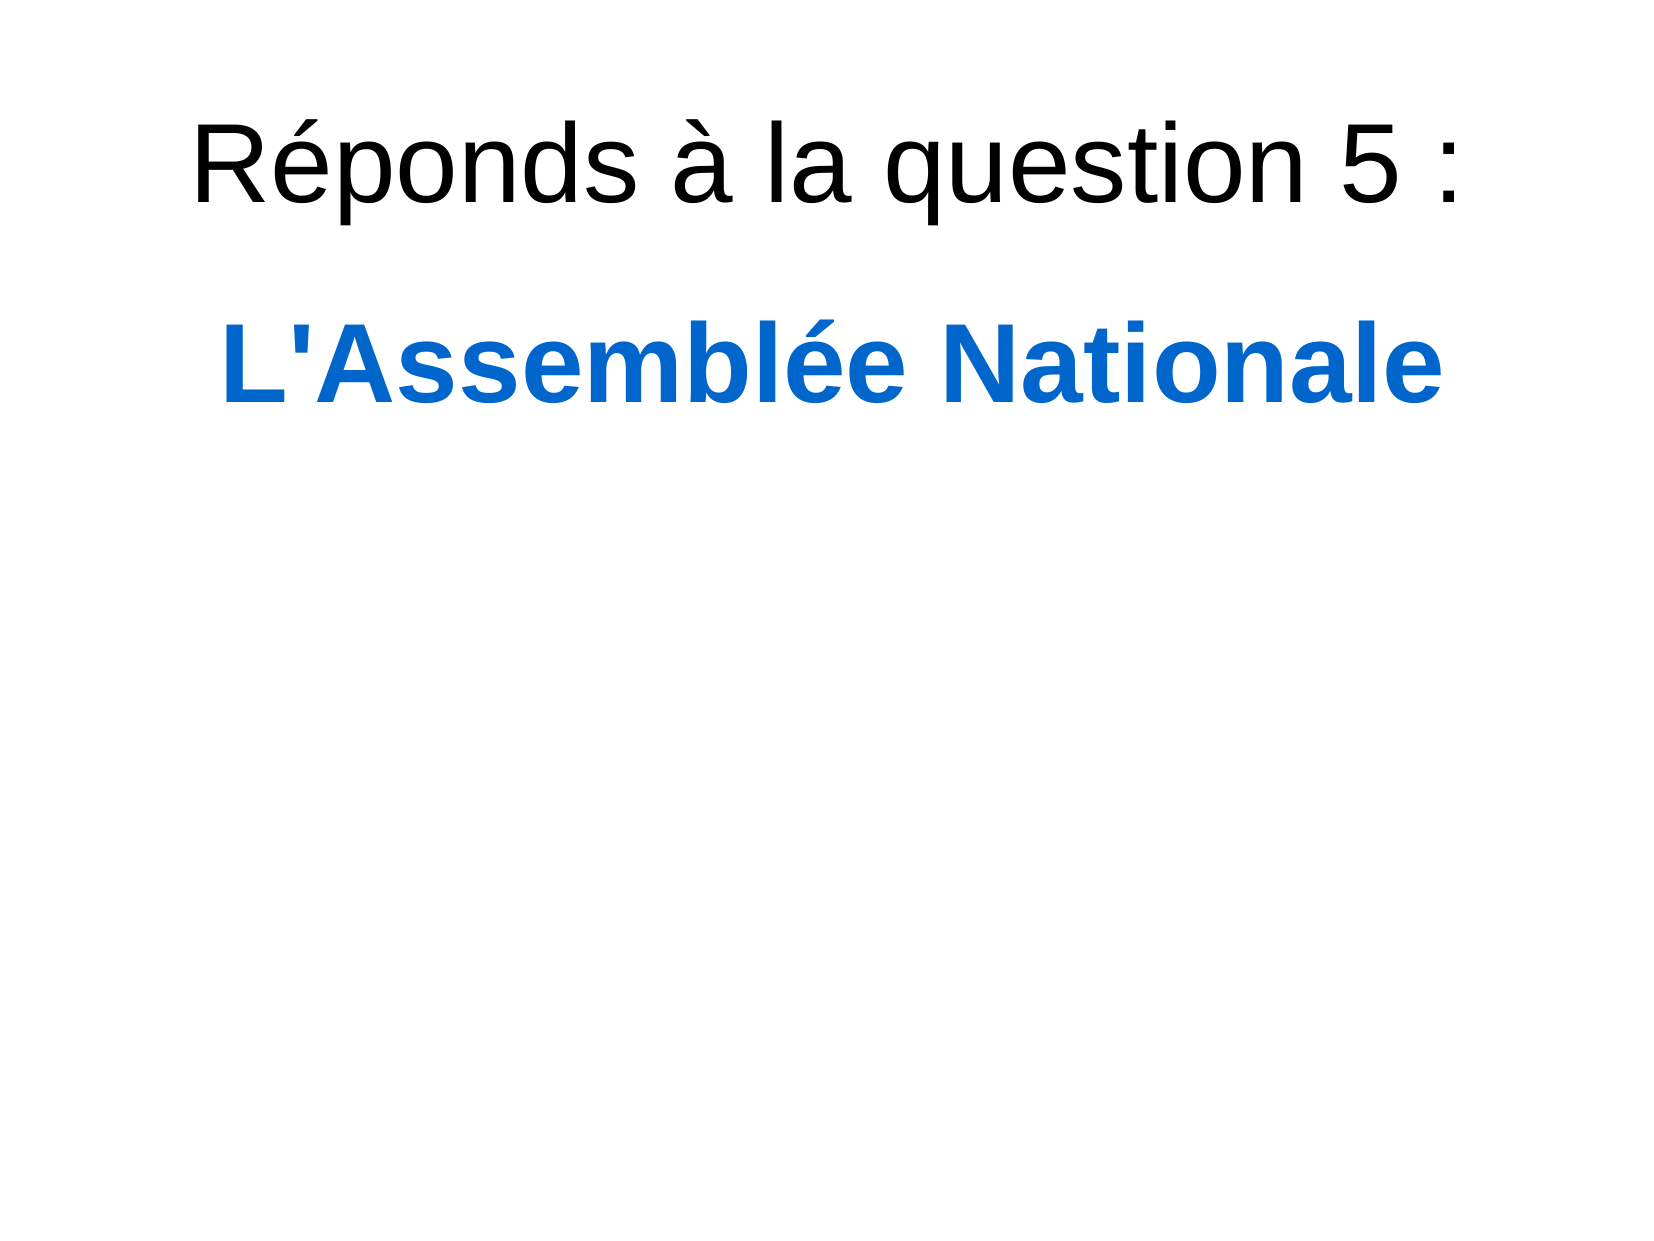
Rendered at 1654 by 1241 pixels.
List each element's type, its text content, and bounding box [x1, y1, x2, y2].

title L'Assemblée Nationale [141, 288, 1524, 426]
title Réponds à la question 5 : [0, 89, 1654, 227]
